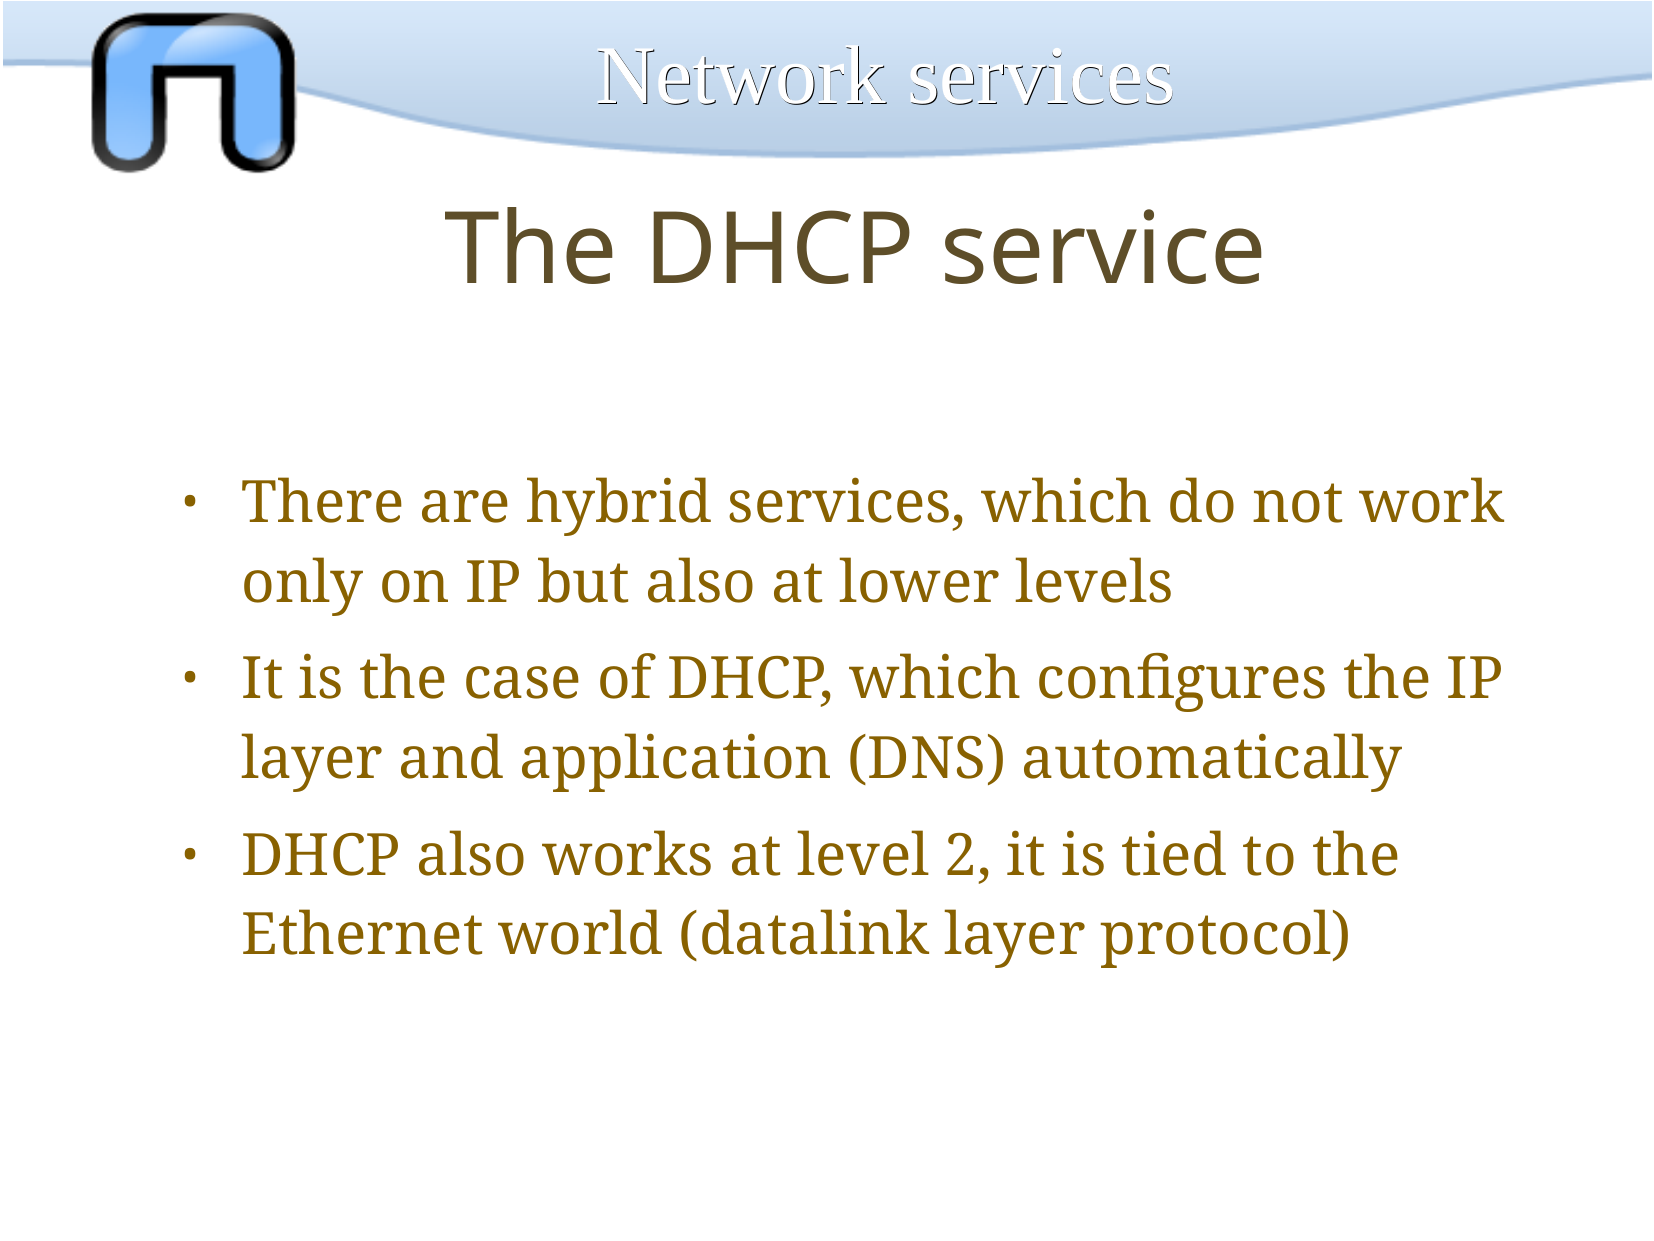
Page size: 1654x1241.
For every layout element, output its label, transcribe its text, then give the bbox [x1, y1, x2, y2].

list There are hybrid services, which do not work only on IP but also at lower levels It is the case of DHCP, which configures the IP layer and application (DNS) automatically DHCP also works at level 2, it is tied to the Ethernet world (datalink layer protocol) [147, 460, 1565, 1241]
title The DHCP service [147, 82, 1565, 408]
text_box Network services [590, 29, 1182, 82]
picture [0, 0, 1654, 1241]
